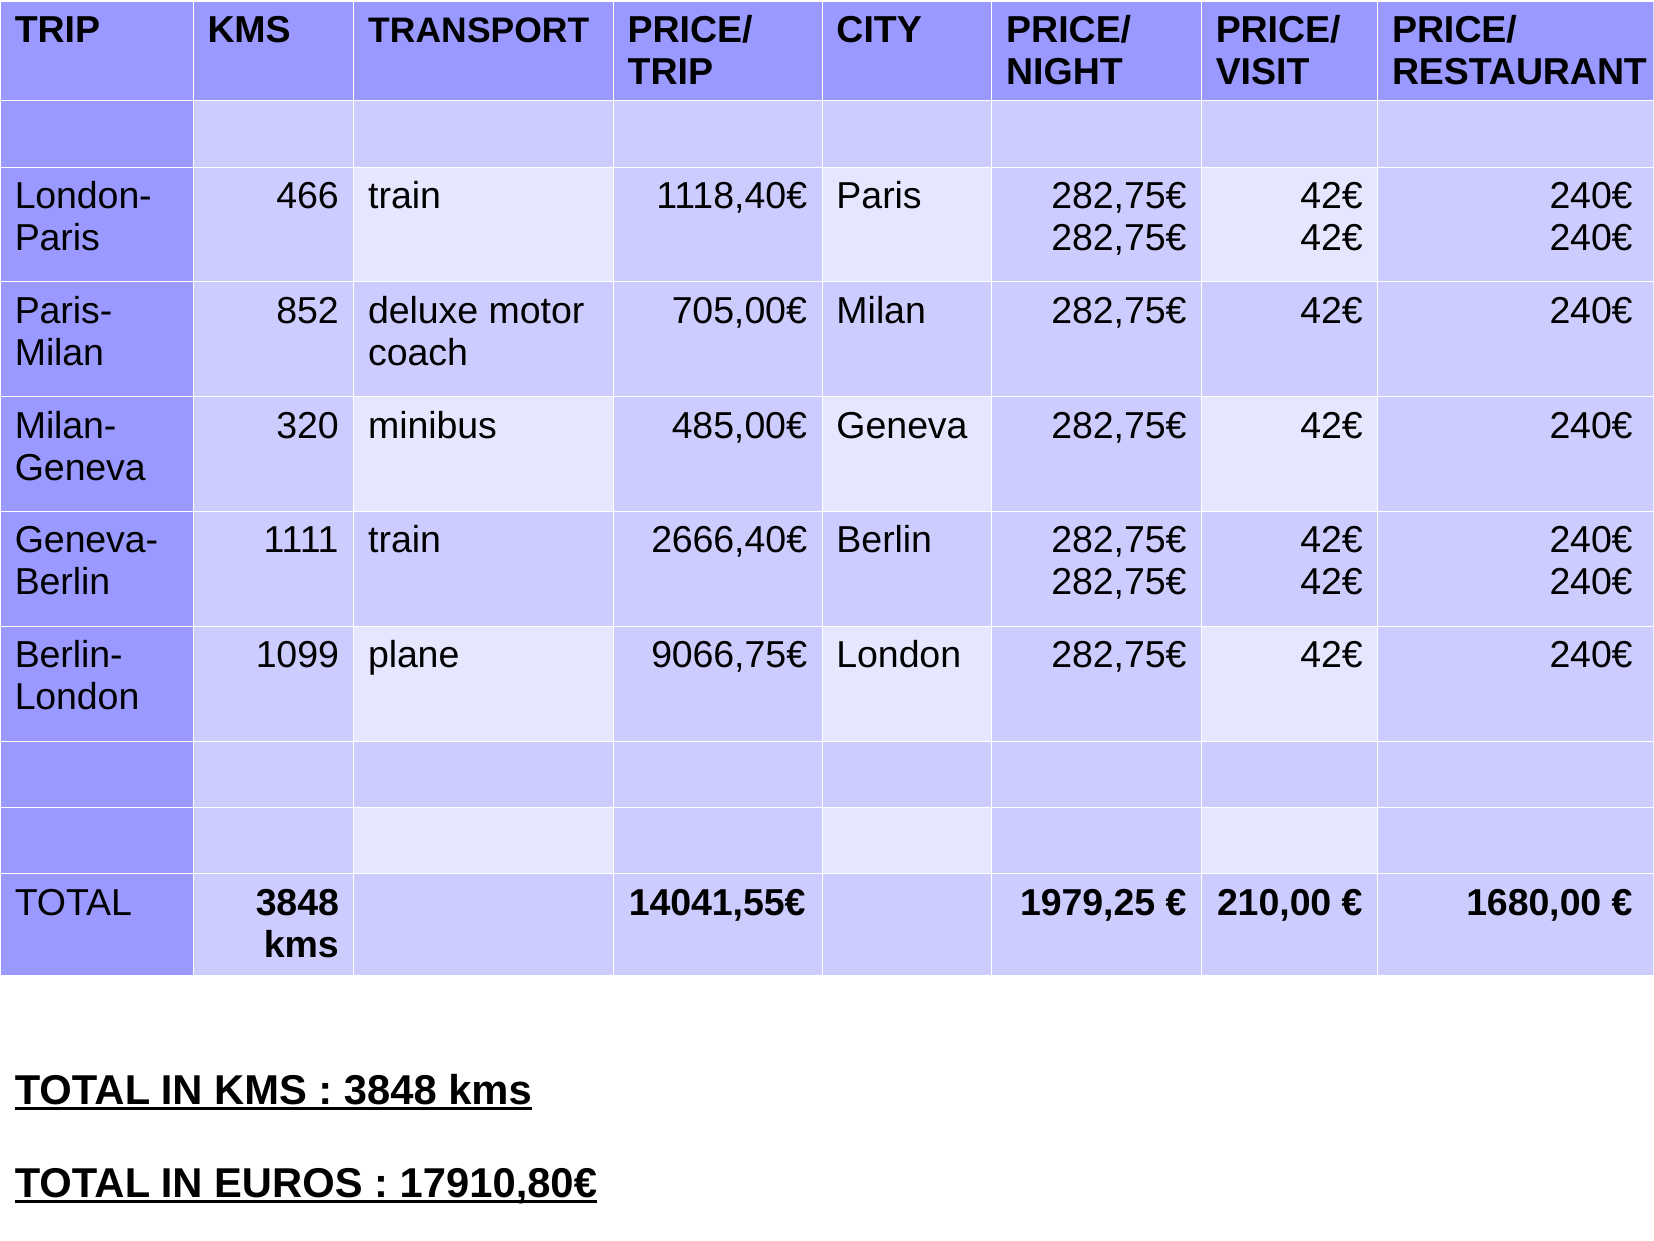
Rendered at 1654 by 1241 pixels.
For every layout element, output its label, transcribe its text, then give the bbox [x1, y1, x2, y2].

table_cell Milan-Geneva [1, 397, 193, 511]
table_cell London-Paris [1, 168, 193, 281]
table_cell 1680,00 € [1378, 874, 1654, 975]
table_cell 282,75€ 282,75€ [992, 512, 1201, 626]
table_cell TOTAL IN KMS : 3848 kms TOTAL IN EUROS : 17910,80€ [1, 976, 1654, 1241]
table_cell [614, 101, 822, 167]
table_cell [354, 874, 613, 975]
table_header PRICE/ NIGHT [992, 2, 1201, 100]
table_cell train [354, 512, 613, 626]
table_header PRICE/VISIT [1202, 2, 1377, 100]
table_header PRICE/ RESTAURANT [1378, 2, 1654, 100]
table_header KMS [194, 2, 353, 100]
table_cell 282,75€ 282,75€ [992, 168, 1201, 281]
table_cell [194, 101, 353, 167]
table_cell 42€ [1202, 627, 1377, 741]
table_cell TOTAL [1, 874, 193, 975]
table_cell 1099 [194, 627, 353, 741]
table_header CITY [823, 2, 991, 100]
table_cell [1, 808, 193, 873]
table_cell [614, 742, 822, 807]
table_cell 14041,55€ [614, 874, 822, 975]
table_cell [194, 742, 353, 807]
table_cell [1378, 101, 1654, 167]
table_cell [992, 808, 1201, 873]
table_cell 210,00 € [1202, 874, 1377, 975]
table_cell [823, 874, 991, 975]
table_cell 240€ [1378, 397, 1654, 511]
table_cell 3848 kms [194, 874, 353, 975]
table_cell [1, 742, 193, 807]
table_cell train [354, 168, 613, 281]
table_cell [1202, 808, 1377, 873]
table_cell [1378, 808, 1654, 873]
table_cell deluxe motor coach [354, 282, 613, 396]
table_cell London [823, 627, 991, 741]
table_cell 705,00€ [614, 282, 822, 396]
table_cell [823, 101, 991, 167]
table_cell 1118,40€ [614, 168, 822, 281]
table_cell Geneva-Berlin [1, 512, 193, 626]
table_cell 1979,25 € [992, 874, 1201, 975]
table_header TRANSPORT [354, 2, 613, 100]
table_cell 42€ 42€ [1202, 168, 1377, 281]
table_cell plane [354, 627, 613, 741]
table_cell 240€ 240€ [1378, 168, 1654, 281]
table_header PRICE/ TRIP [614, 2, 822, 100]
table_cell 282,75€ [992, 397, 1201, 511]
table_cell [1378, 742, 1654, 807]
table_cell [194, 808, 353, 873]
table_cell Paris-Milan [1, 282, 193, 396]
table_cell 2666,40€ [614, 512, 822, 626]
table_cell 282,75€ [992, 627, 1201, 741]
table_cell 485,00€ [614, 397, 822, 511]
table_cell 9066,75€ [614, 627, 822, 741]
table_cell 240€ [1378, 282, 1654, 396]
table_cell [1, 101, 193, 167]
table_cell 466 [194, 168, 353, 281]
table_cell [823, 808, 991, 873]
table_cell [1202, 101, 1377, 167]
table_cell Berlin-London [1, 627, 193, 741]
table_cell Paris [823, 168, 991, 281]
table_cell 240€ 240€ [1378, 512, 1654, 626]
table_cell [992, 742, 1201, 807]
table_header TRIP [1, 2, 193, 100]
table_cell [354, 742, 613, 807]
table_cell 320 [194, 397, 353, 511]
table_cell [354, 101, 613, 167]
table_cell 42€ [1202, 282, 1377, 396]
table_cell 240€ [1378, 627, 1654, 741]
table_cell Berlin [823, 512, 991, 626]
table_cell 282,75€ [992, 282, 1201, 396]
table_cell [992, 101, 1201, 167]
table_cell [823, 742, 991, 807]
table_cell [1202, 742, 1377, 807]
table_cell [354, 808, 613, 873]
table_cell 1111 [194, 512, 353, 626]
table_cell minibus [354, 397, 613, 511]
table_cell Milan [823, 282, 991, 396]
table_cell 42€ [1202, 397, 1377, 511]
table_cell 42€ 42€ [1202, 512, 1377, 626]
table_cell [614, 808, 822, 873]
table_cell 852 [194, 282, 353, 396]
table_cell Geneva [823, 397, 991, 511]
